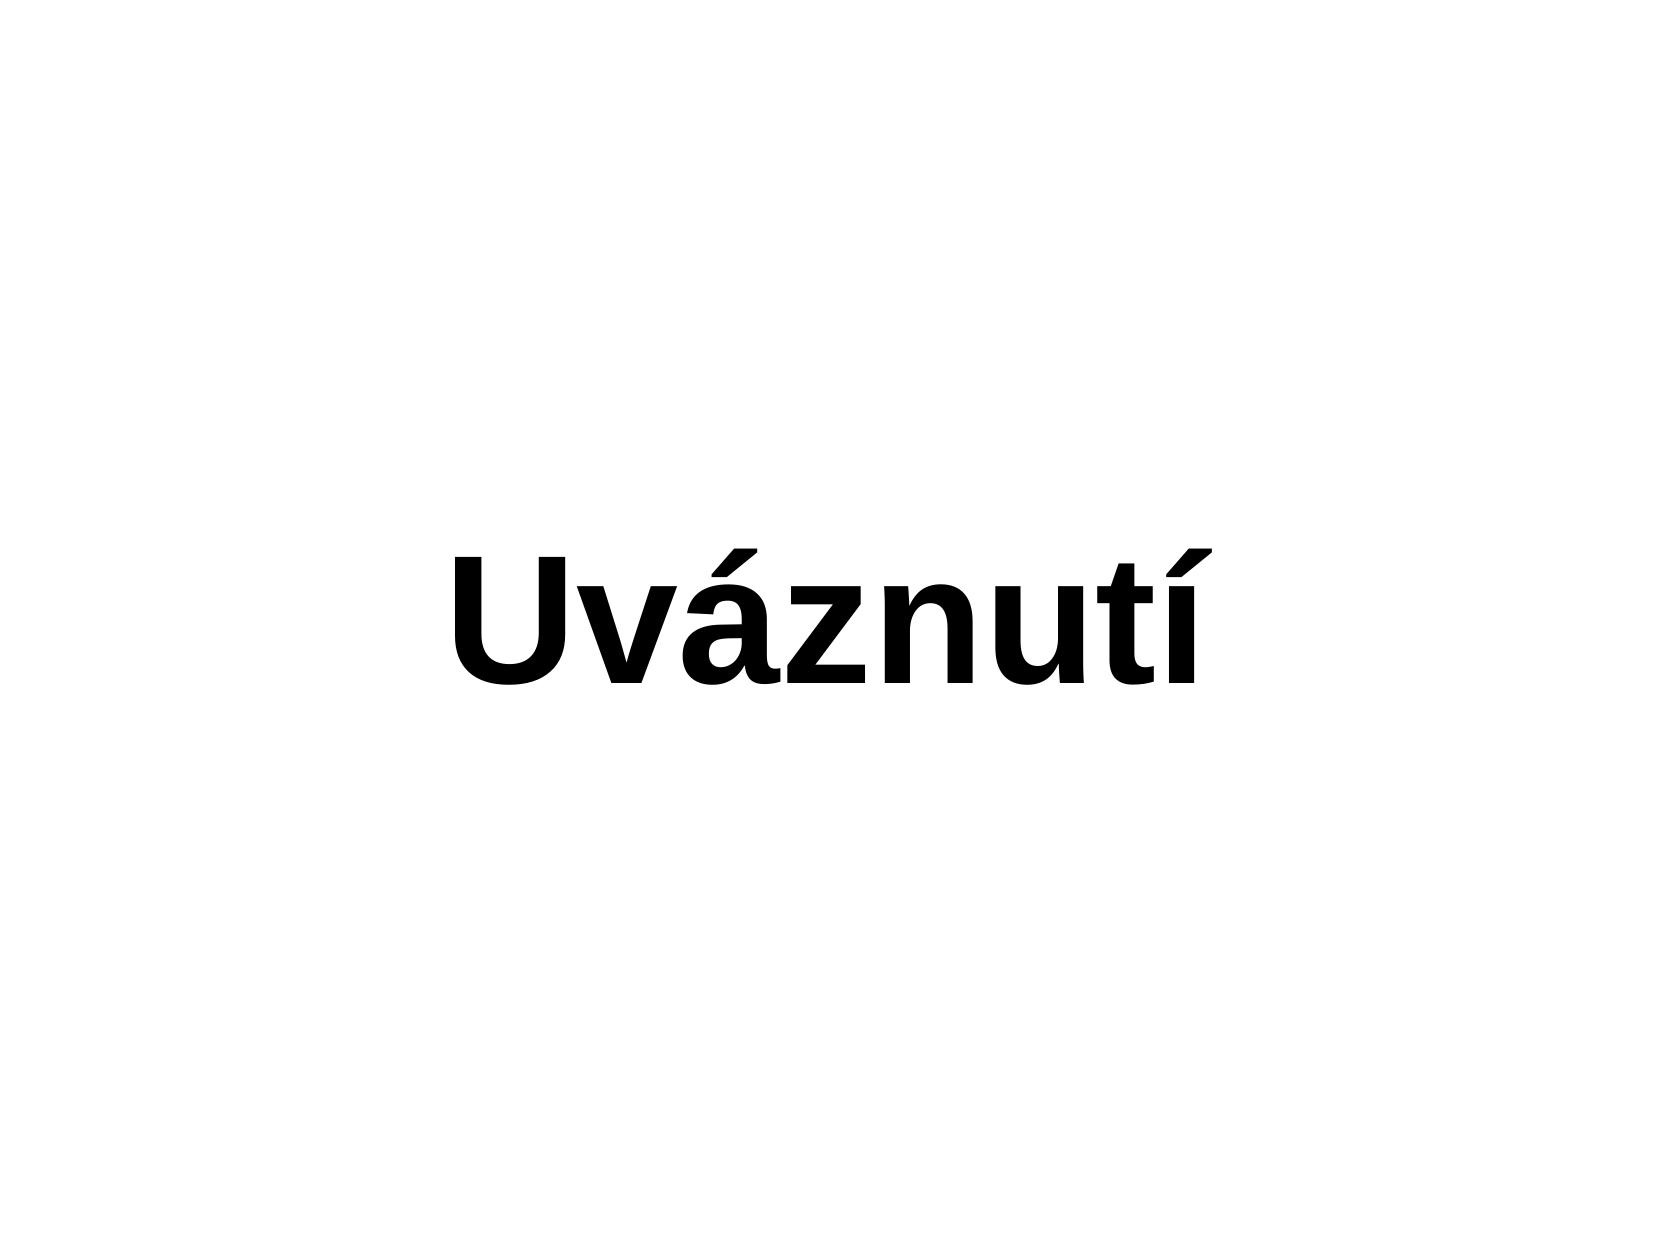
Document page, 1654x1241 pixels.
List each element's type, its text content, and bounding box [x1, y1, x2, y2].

title Uváznutí [82, 517, 1571, 723]
